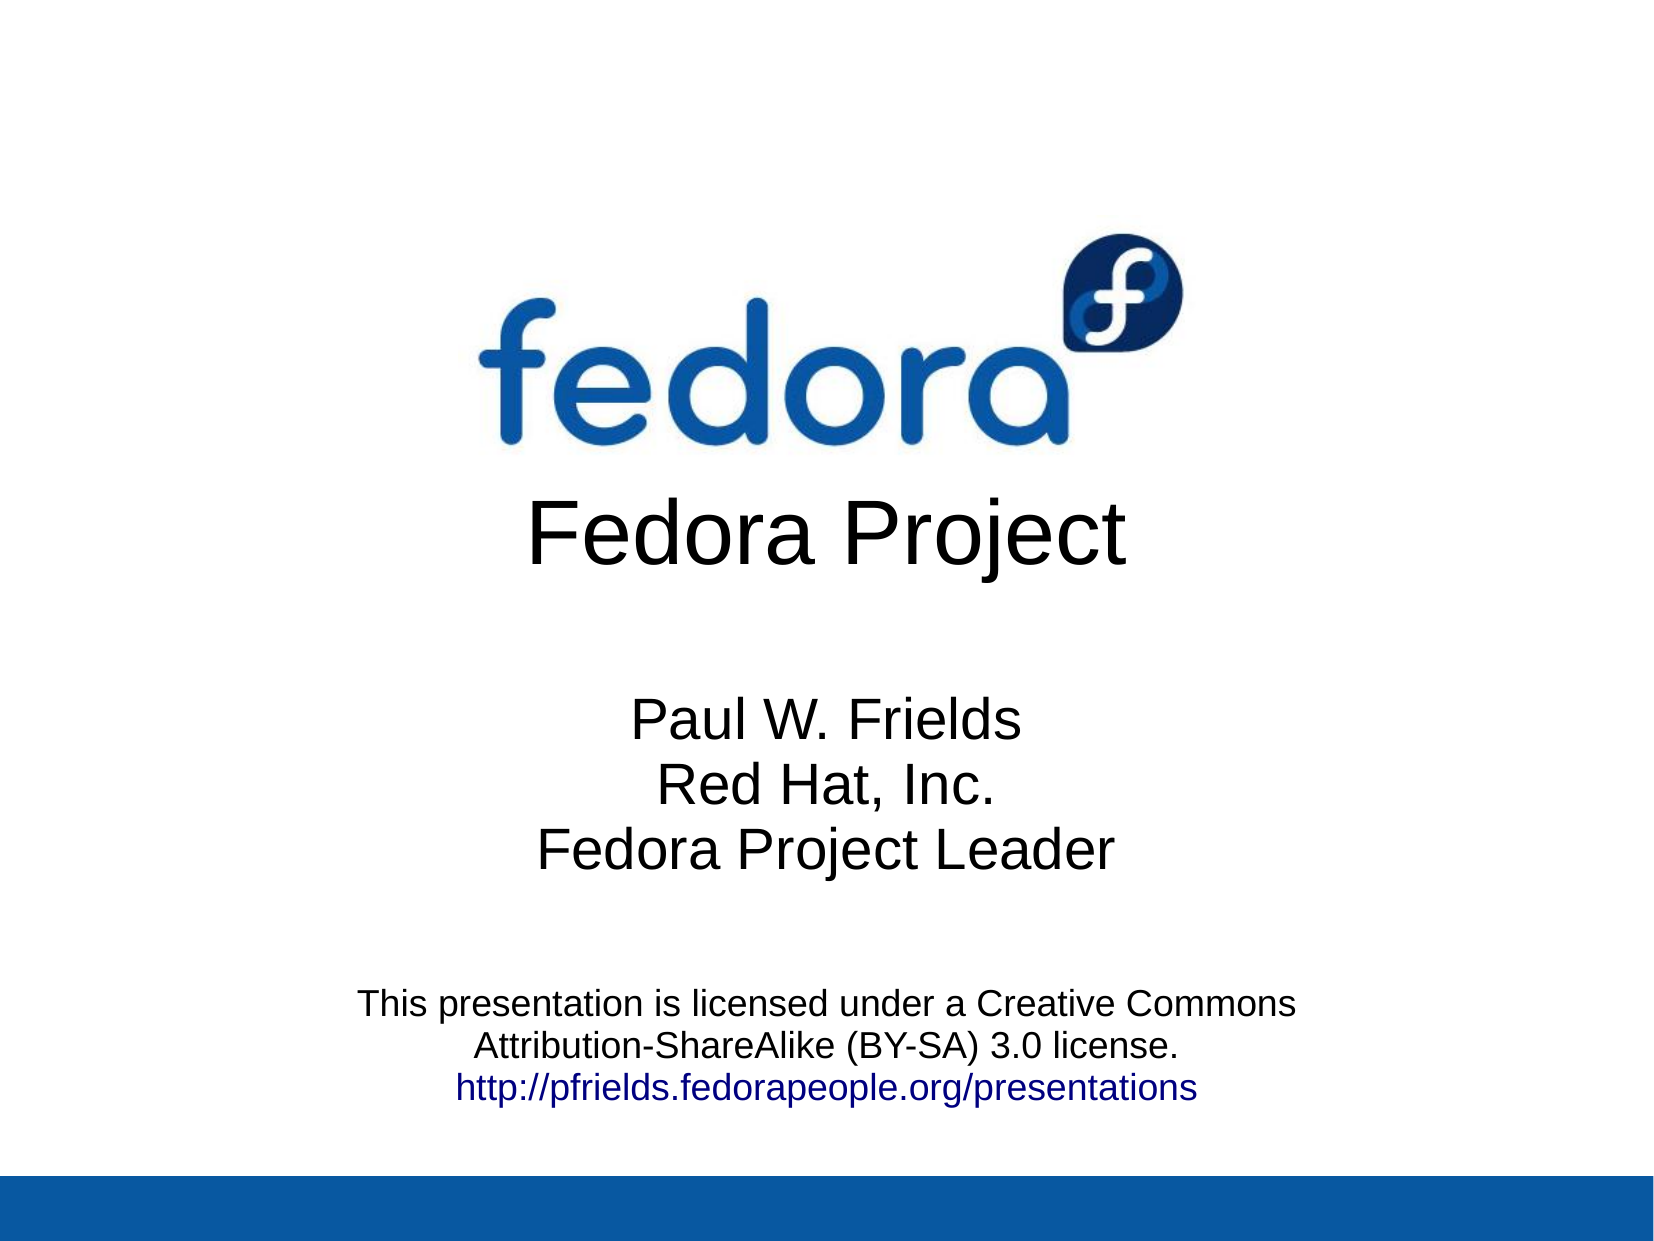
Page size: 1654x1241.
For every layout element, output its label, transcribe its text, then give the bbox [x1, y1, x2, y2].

text_box This presentation is licensed under a Creative Commons Attribution-ShareAlike (BY-SA) 3.0 license. http://pfrields.fedorapeople.org/presentations [226, 975, 1427, 1116]
picture [0, 1176, 1654, 1241]
picture [458, 215, 1196, 467]
title Fedora Project Paul W. Frields Red Hat, Inc. Fedora Project Leader [82, 49, 1571, 1109]
